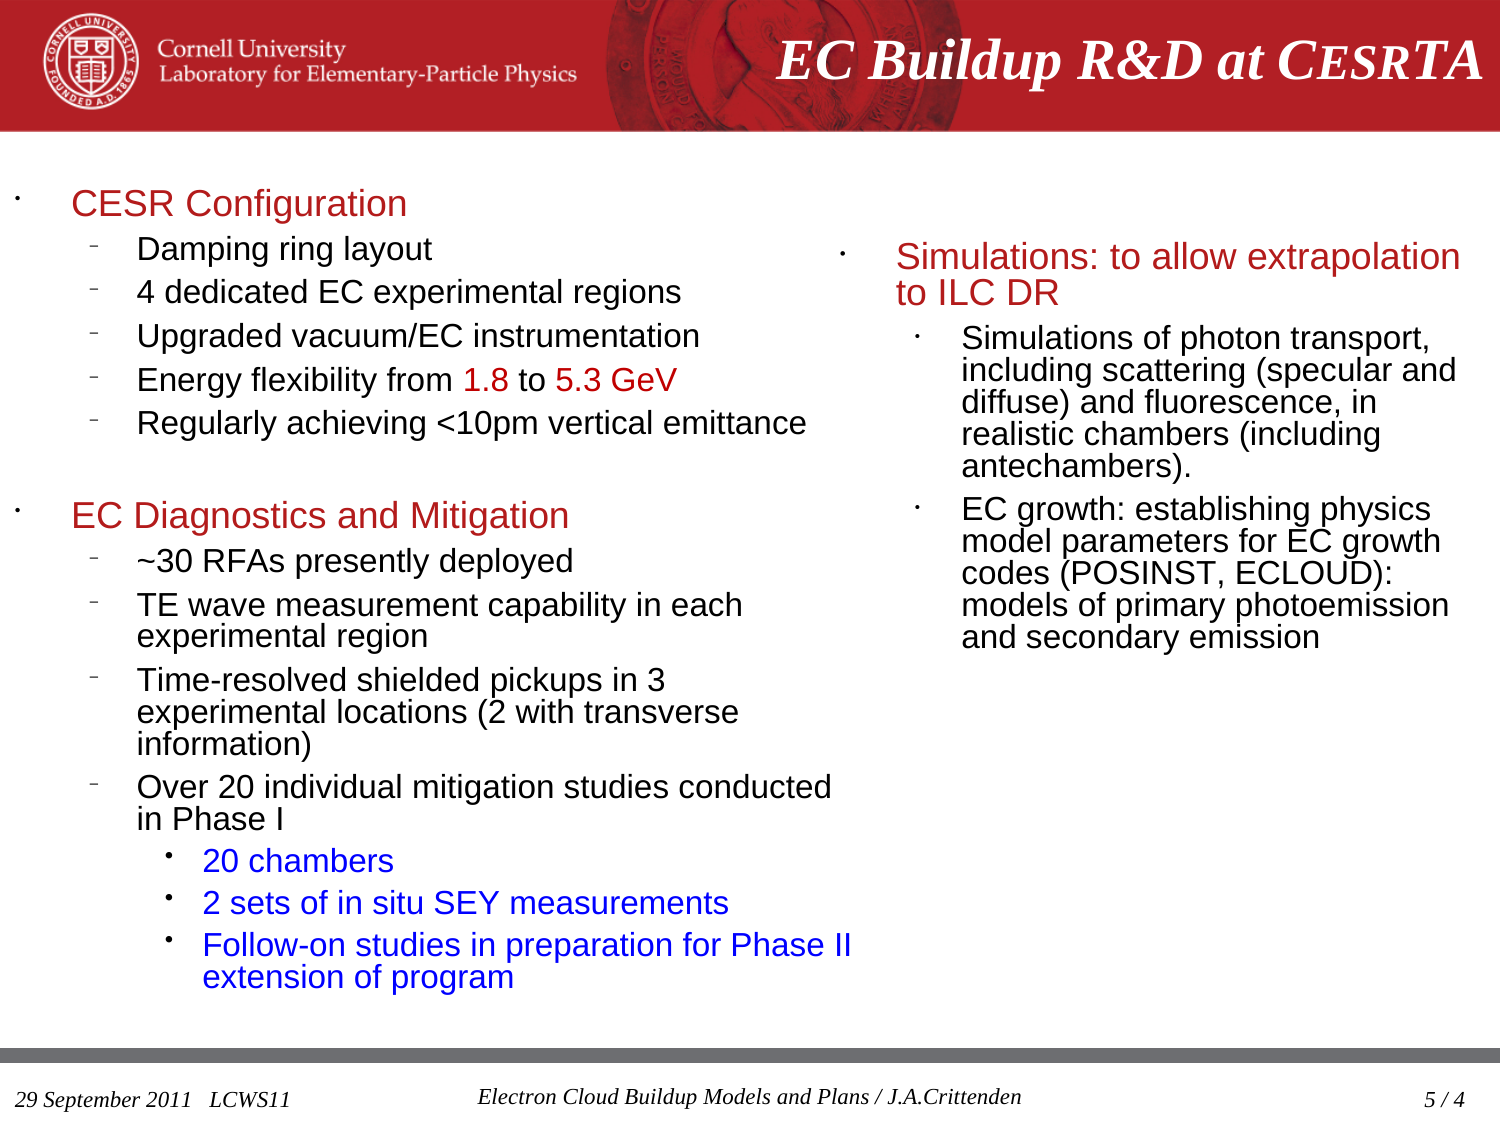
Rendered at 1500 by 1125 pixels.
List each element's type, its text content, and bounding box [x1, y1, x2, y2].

list CESR Configuration Damping ring layout 4 dedicated EC experimental regions Upgraded vacuum/EC instrumentation Energy flexibility from 1.8 to 5.3 GeV Regularly achieving <10pm vertical emittance EC Diagnostics and Mitigation ~30 RFAs presently deployed TE wave measurement capability in each experimental region Time-resolved shielded pickups in 3 experimental locations (2 with transverse information) Over 20 individual mitigation studies conducted in Phase I 20 chambers 2 sets of in situ SEY measurements Follow-on studies in preparation for Phase II extension of program [0, 179, 824, 1018]
picture [0, 0, 1500, 132]
text_box Simulations: to allow extrapolation to ILC DR Simulations of photon transport, including scattering (specular and diffuse) and fluorescence, in realistic chambers (including antechambers). EC growth: establishing physics model parameters for EC growth codes (POSINST, ECLOUD): models of primary photoemission and secondary emission [824, 179, 1500, 1125]
title EC Buildup R&D at CESRTA [712, 0, 1500, 113]
